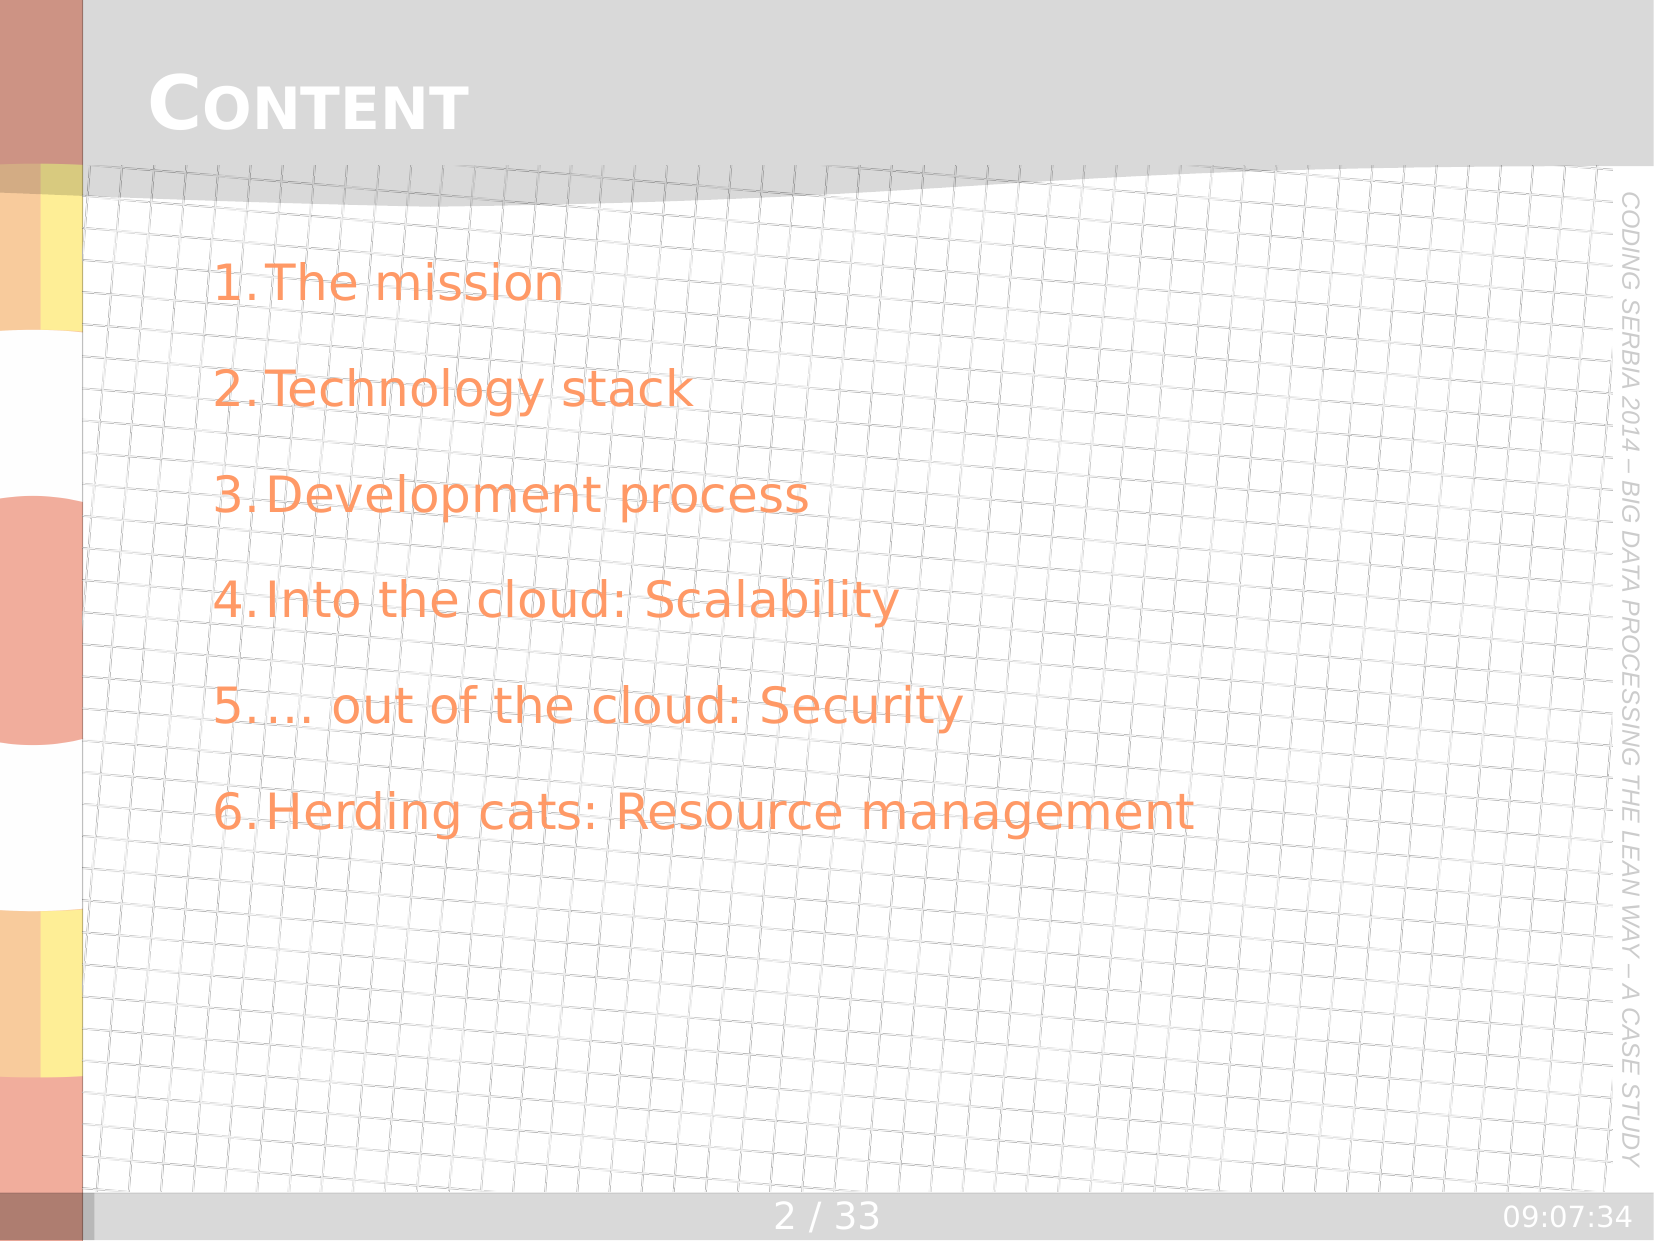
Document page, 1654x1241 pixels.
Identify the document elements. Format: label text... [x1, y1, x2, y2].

picture [82, 165, 1613, 1192]
text_box [0, 1192, 95, 1241]
list The mission Technology stack Development process Into the cloud: Scalability … out of the cloud: Security Herding cats: Resource management [194, 253, 1554, 1188]
title CONTENT [147, 41, 1565, 167]
